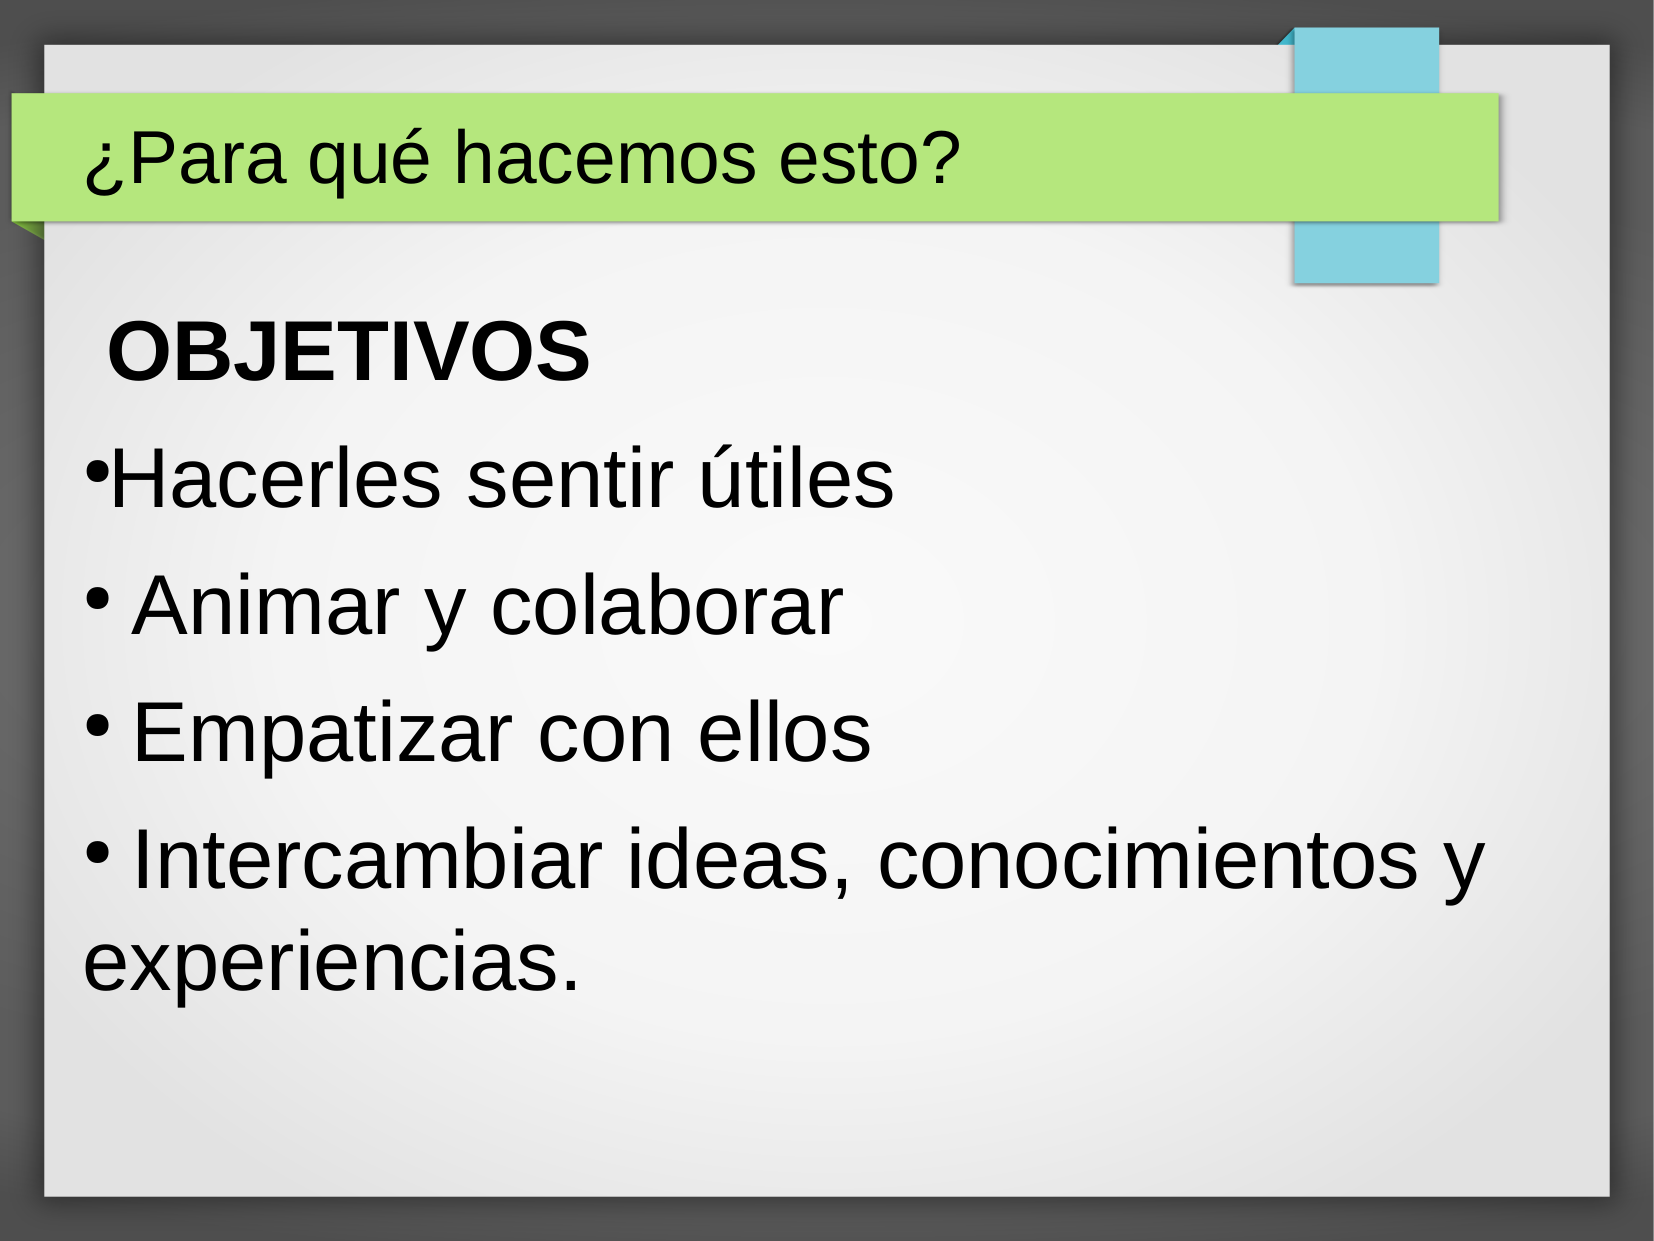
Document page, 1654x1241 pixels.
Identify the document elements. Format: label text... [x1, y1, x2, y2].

title ¿Para qué hacemos esto? [82, 94, 1264, 213]
list OBJETIVOS Hacerles sentir útiles Animar y colaborar Empatizar con ellos Intercambiar ideas, conocimientos y experiencias. [82, 295, 1571, 1015]
